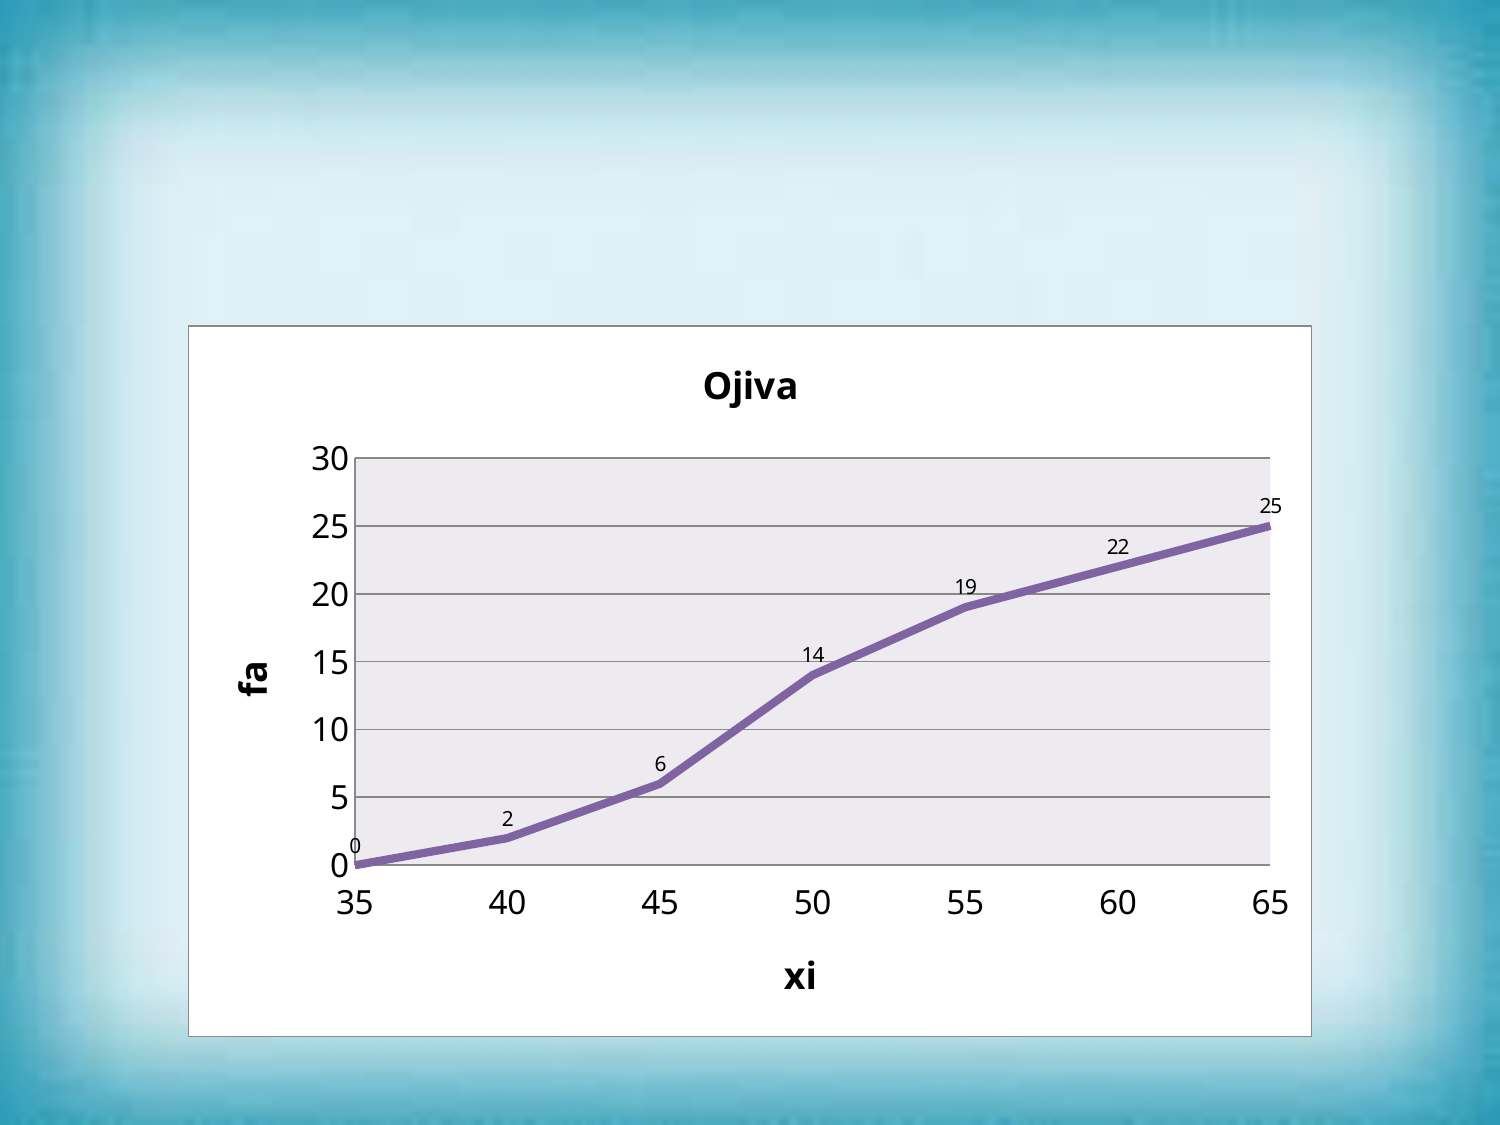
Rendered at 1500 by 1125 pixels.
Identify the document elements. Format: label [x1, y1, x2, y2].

picture [0, 0, 1500, 1125]
chart [187, 324, 1313, 1038]
